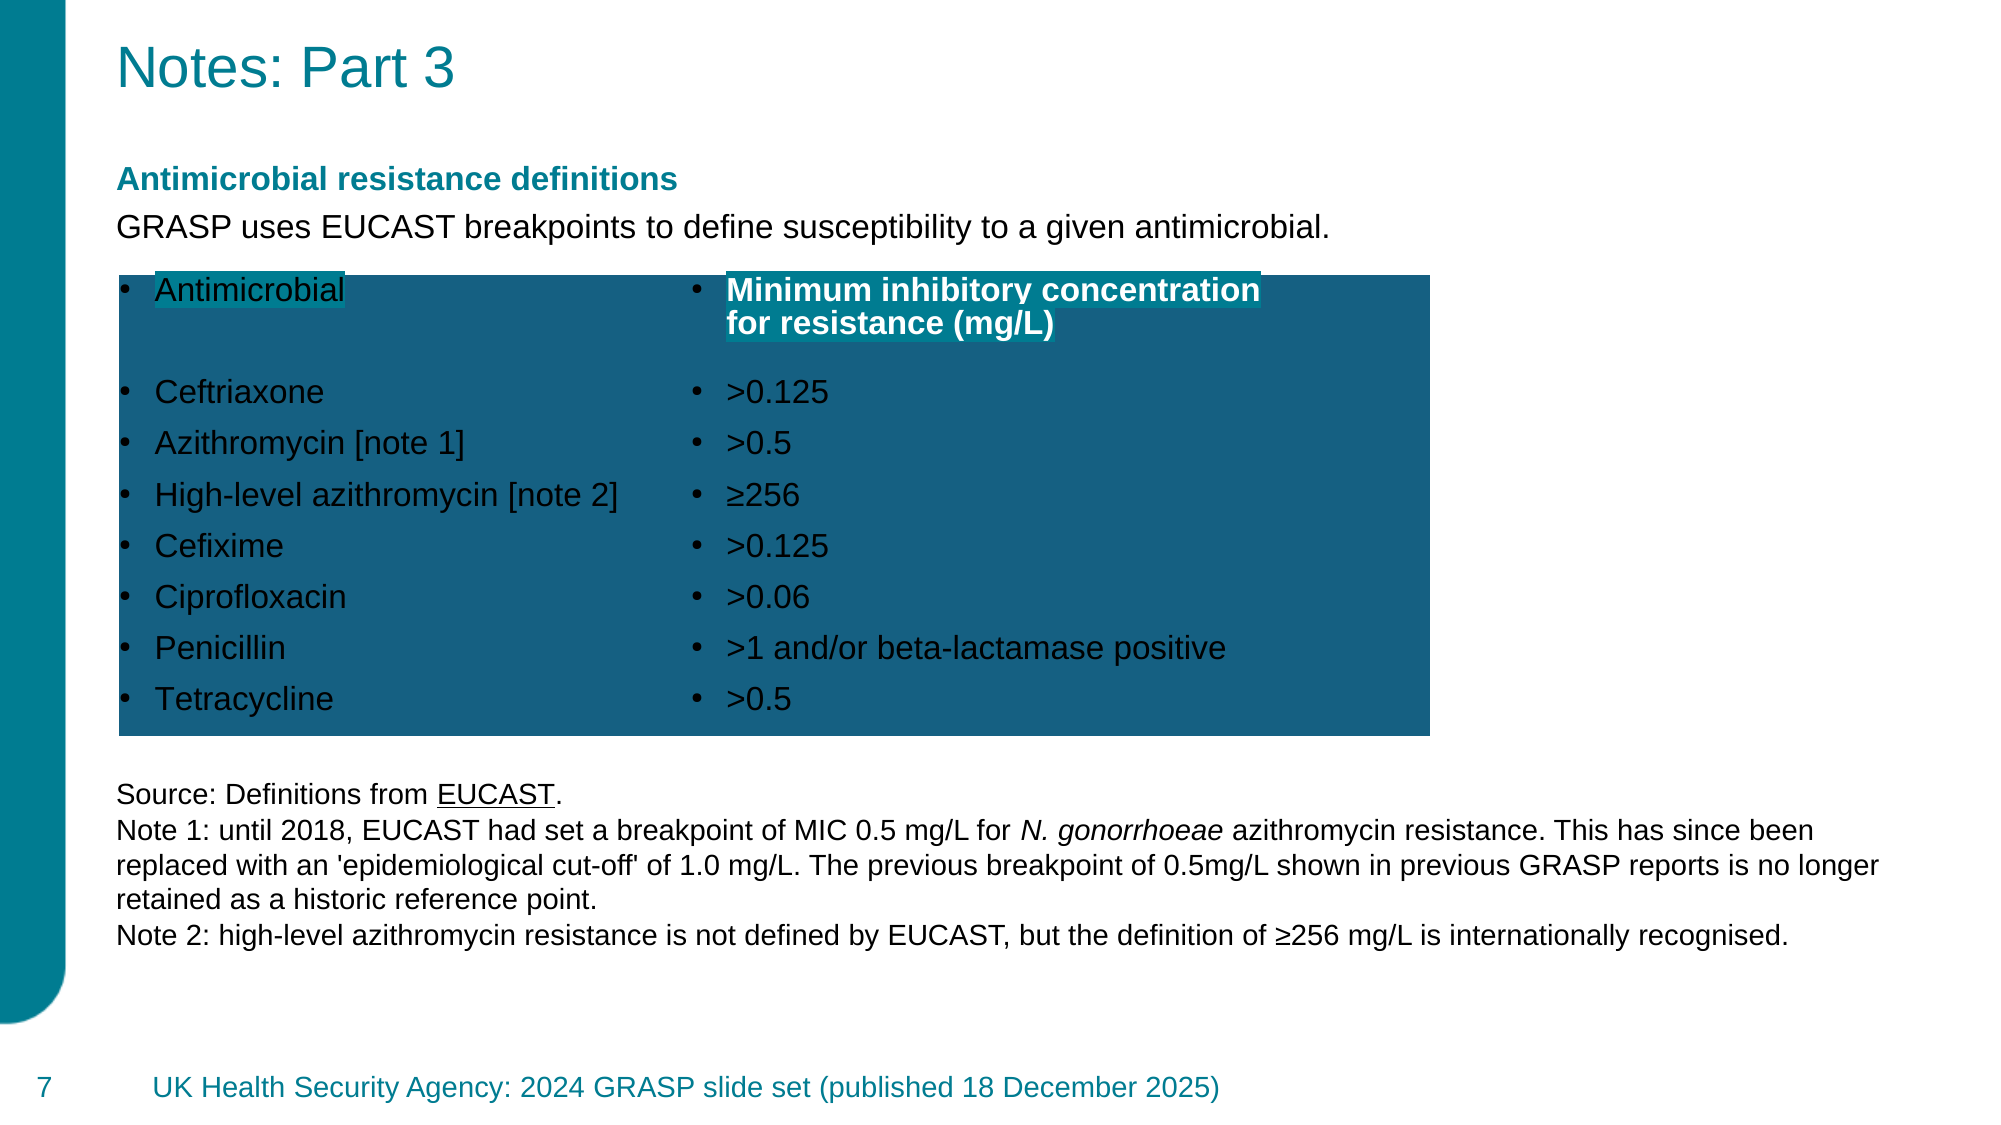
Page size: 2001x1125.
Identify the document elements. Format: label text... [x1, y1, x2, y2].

table_header Minimum inhibitory concentration for resistance (mg/L) [691, 275, 1430, 377]
table_cell >0.125 [691, 531, 1430, 582]
table_cell >0.125 [691, 377, 1430, 429]
table_cell >0.06 [691, 582, 1430, 633]
list Antimicrobial resistance definitions GRASP uses EUCAST breakpoints to define susceptibility to a given antimicrobial. [101, 134, 1735, 262]
text_box Source: Definitions from EUCAST. Note 1: until 2018, EUCAST had set a breakpoint of MIC 0.5 mg/L for N. gonorrhoeae azithromycin resistance. This has since been replaced with an 'epidemiological cut-off' of 1.0 mg/L. The previous breakpoint of 0.5mg/L shown in previous GRASP reports is no longer retained as a historic reference point. Note 2: high-level azithromycin resistance is not defined by EUCAST, but the definition of ≥256 mg/L is internationally recognised. [101, 768, 1931, 958]
text_box [21, 1056, 120, 1117]
table_cell High-level azithromycin [note 2] [119, 480, 691, 531]
table_cell Ciprofloxacin [119, 582, 691, 633]
table_header Antimicrobial [119, 275, 691, 377]
table_cell Azithromycin [note 1] [119, 429, 691, 480]
table_cell >0.5 [691, 685, 1430, 736]
table_cell Cefixime [119, 531, 691, 582]
table_cell >1 and/or beta-lactamase positive [691, 633, 1430, 685]
text_box UK Health Security Agency: 2024 GRASP slide set (published 18 December 2025) [137, 1056, 1780, 1116]
table_cell >0.5 [691, 429, 1430, 480]
table_cell Penicillin [119, 633, 691, 685]
table_cell Ceftriaxone [119, 377, 691, 429]
title Notes: Part 3 [101, 29, 1926, 111]
table_cell Tetracycline [119, 685, 691, 736]
table_cell ≥256 [691, 480, 1430, 531]
